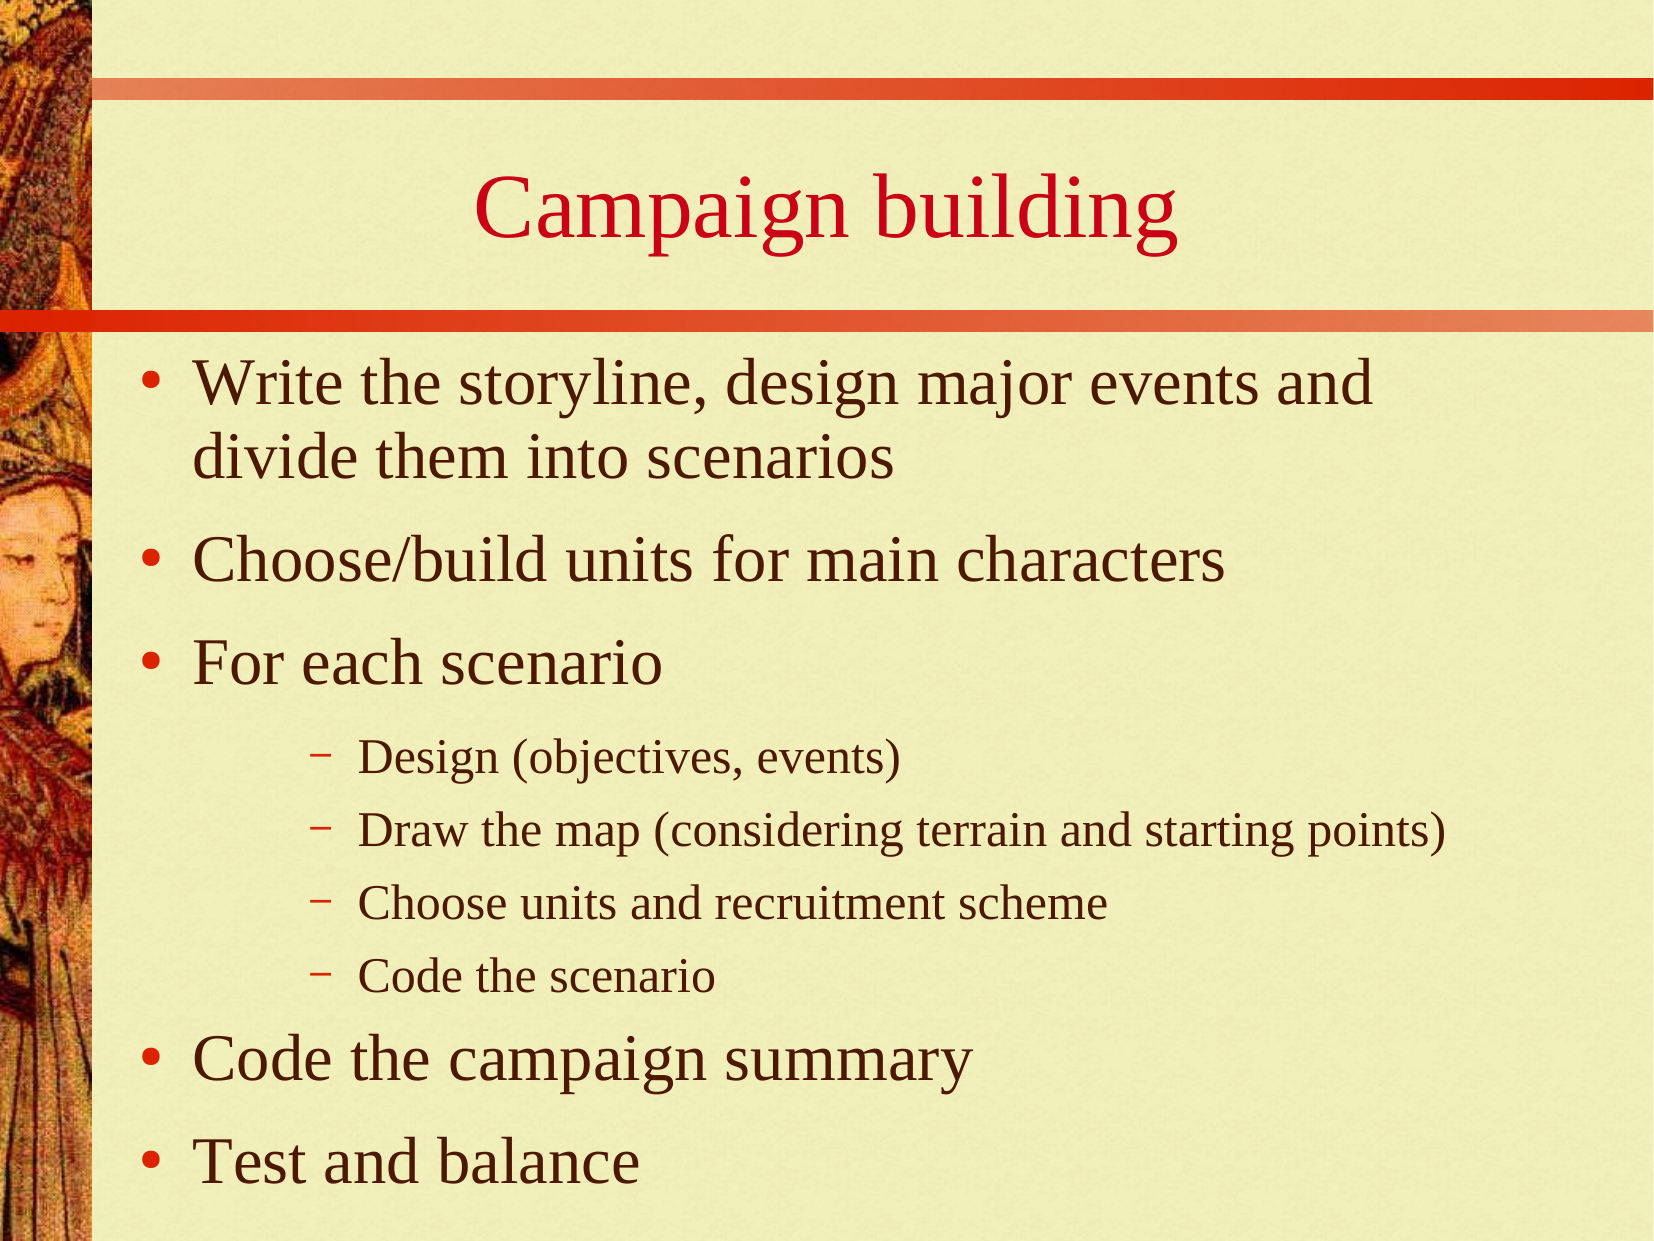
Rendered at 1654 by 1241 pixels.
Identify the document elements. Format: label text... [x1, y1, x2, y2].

picture [0, 0, 1654, 310]
picture [0, 332, 1654, 1241]
list Write the storyline, design major events and divide them into scenarios Choose/build units for main characters For each scenario Design (objectives, events) Draw the map (considering terrain and starting points) Choose units and recruitment scheme Code the scenario Code the campaign summary Test and balance [121, 344, 1534, 1199]
title Campaign building [121, 102, 1534, 311]
